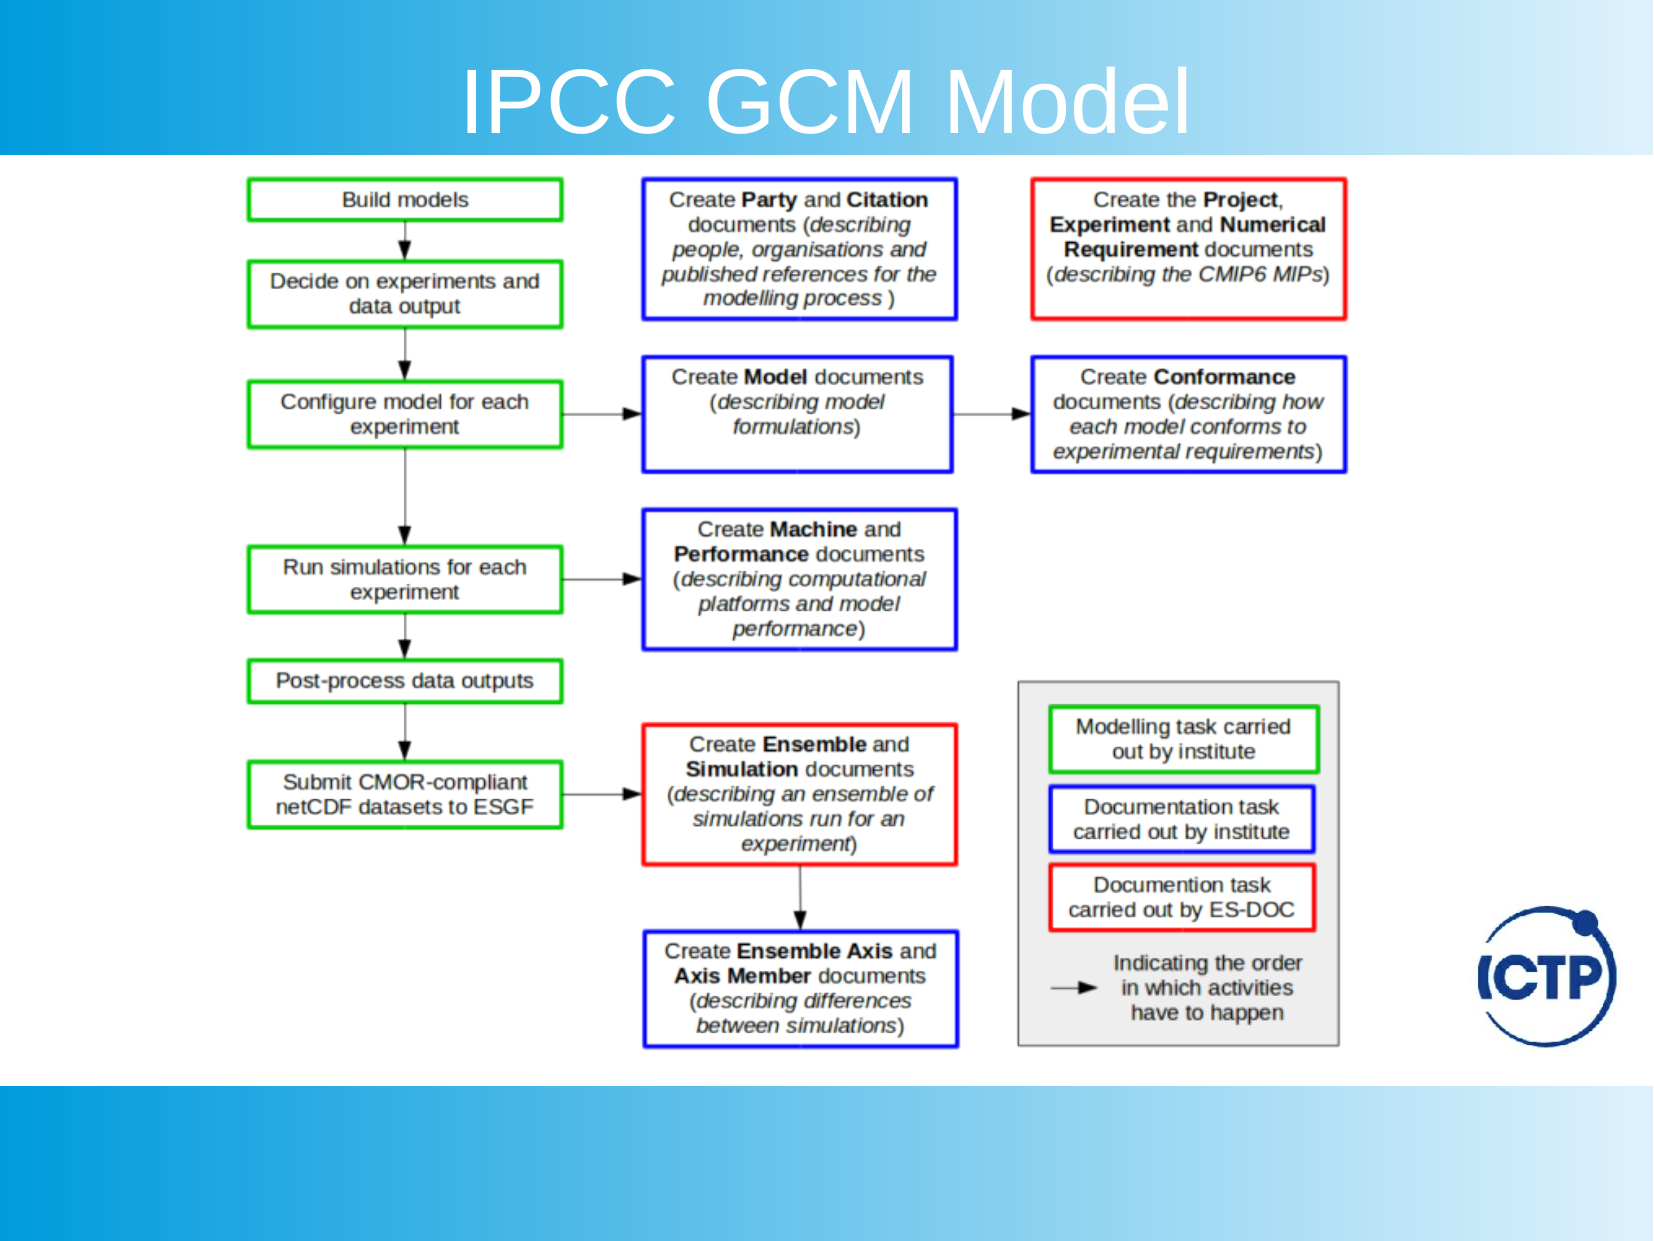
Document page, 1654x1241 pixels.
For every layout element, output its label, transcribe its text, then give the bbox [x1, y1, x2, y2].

title IPCC GCM Model [82, 49, 1571, 155]
picture [1470, 899, 1626, 1065]
picture [152, 159, 1402, 1097]
